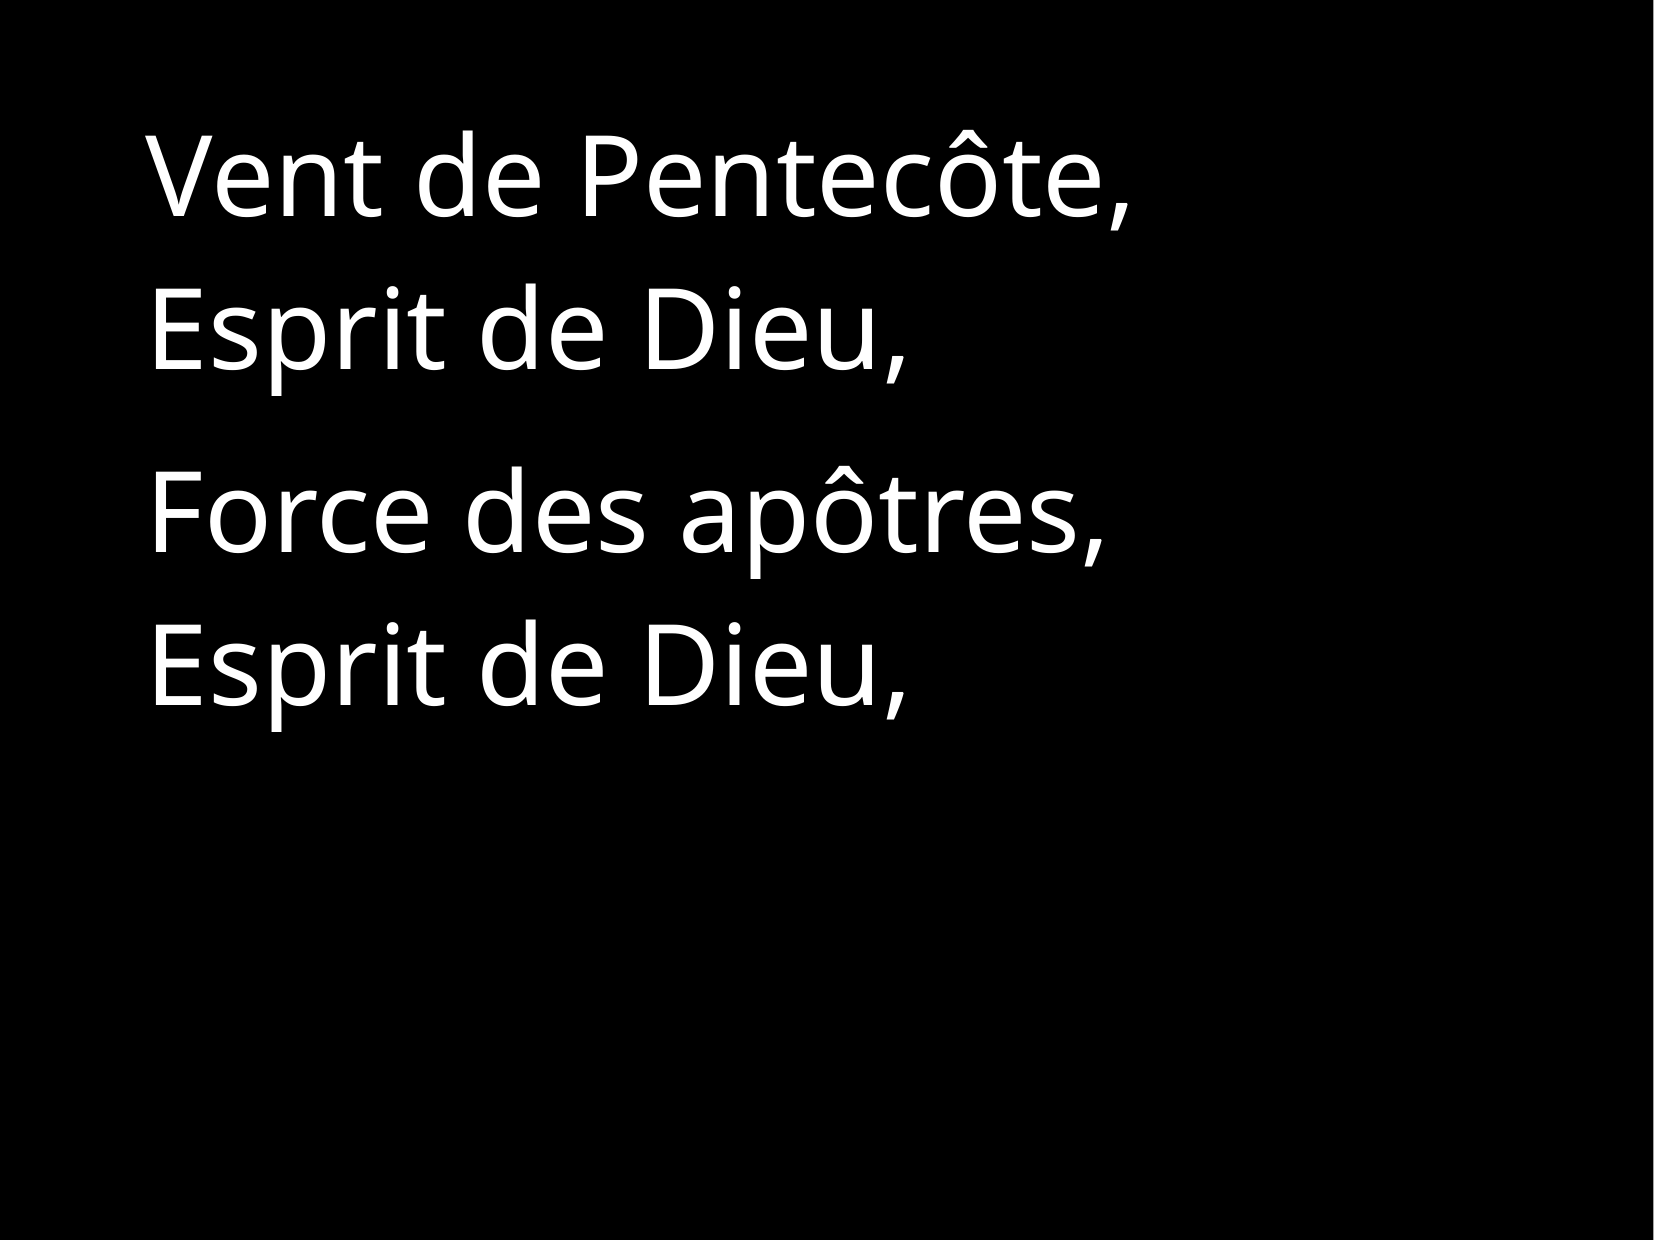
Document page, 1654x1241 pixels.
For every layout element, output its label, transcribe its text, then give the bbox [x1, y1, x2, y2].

list Vent de Pentecôte, Esprit de Dieu, Force des apôtres, Esprit de Dieu, [75, 96, 1425, 1115]
